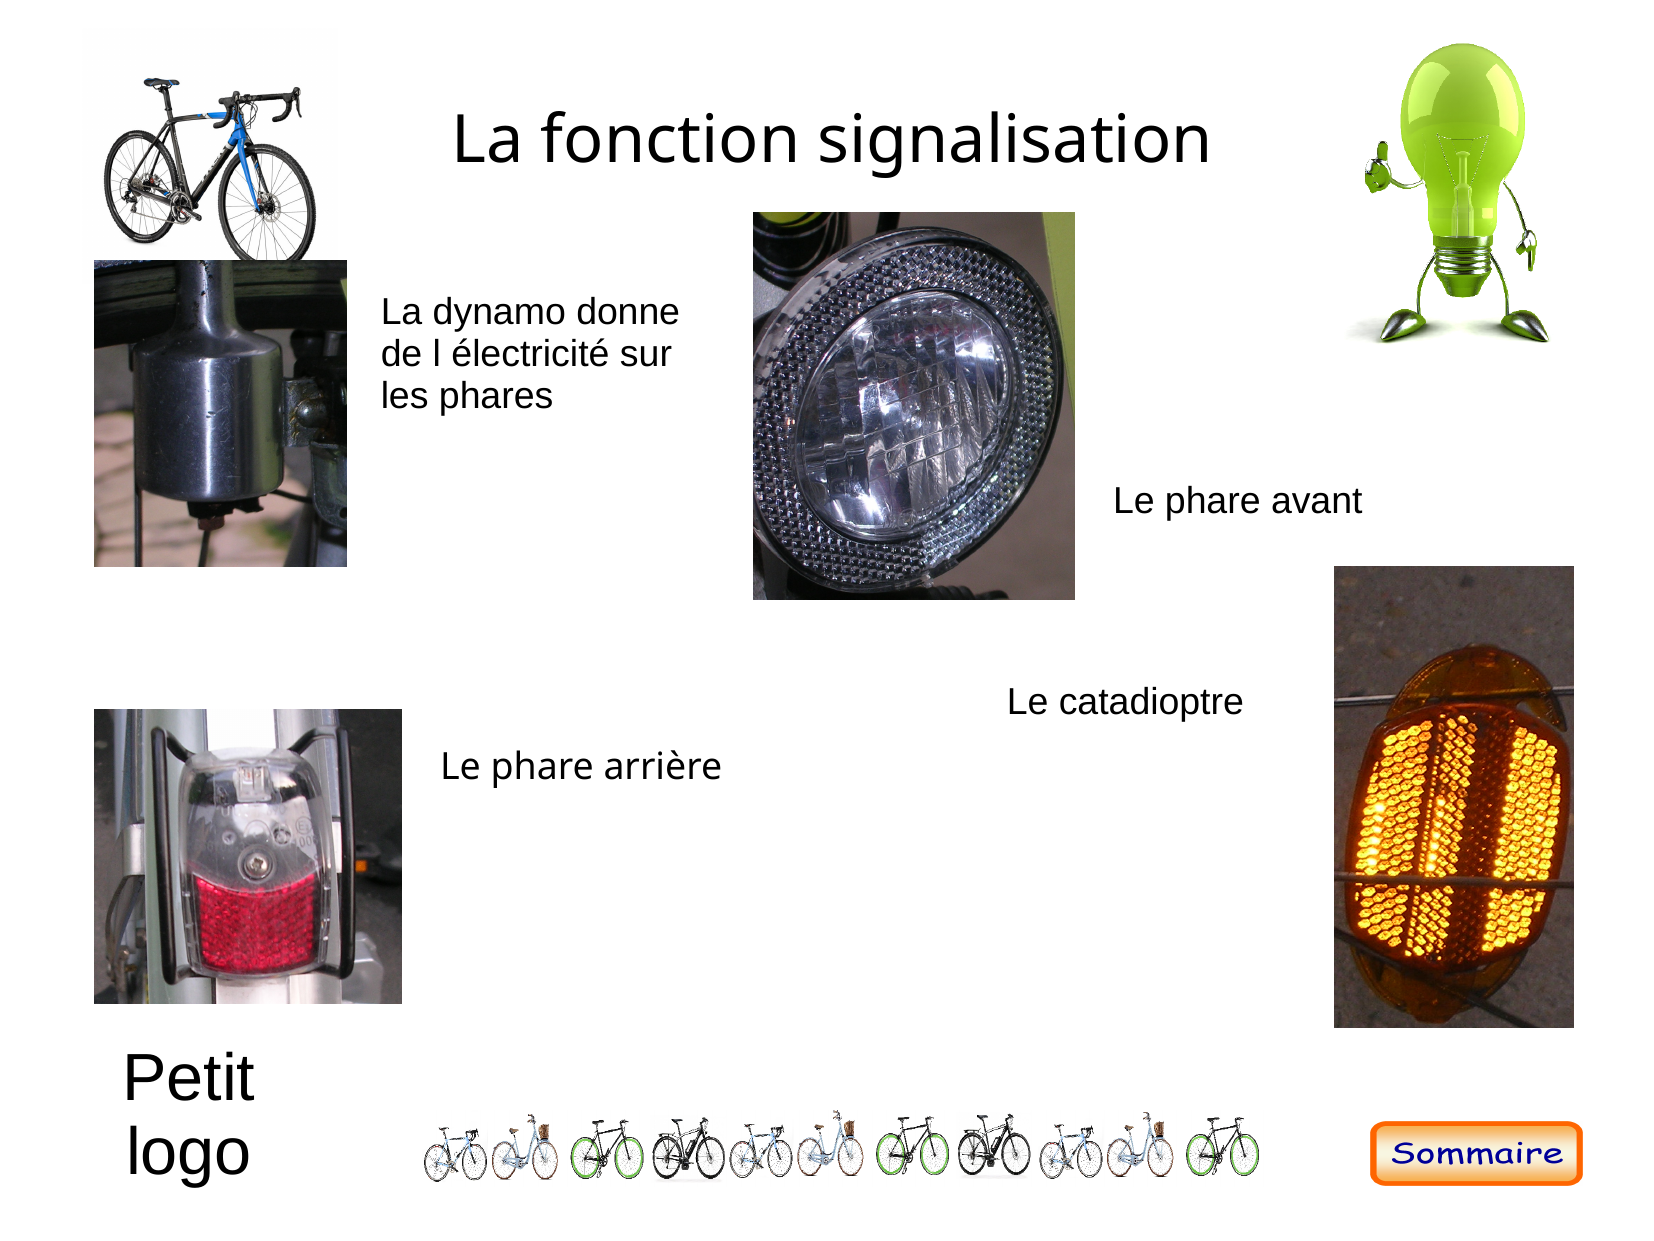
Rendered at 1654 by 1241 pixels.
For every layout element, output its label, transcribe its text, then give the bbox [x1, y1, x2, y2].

text_box Le catadioptre [992, 673, 1323, 731]
picture [82, 28, 347, 567]
picture [422, 1110, 1264, 1187]
text_box La dynamo donne de l électricité sur les phares [366, 283, 721, 425]
text_box Le phare avant [1098, 472, 1489, 530]
title La fonction signalisation [383, 44, 1282, 230]
picture [753, 212, 1075, 600]
picture [1334, 566, 1574, 1028]
text_box Le phare arrière [425, 732, 922, 800]
picture [1304, 27, 1619, 367]
picture [94, 709, 402, 1004]
text_box Petit logo [82, 1039, 296, 1190]
picture [1370, 1121, 1583, 1186]
